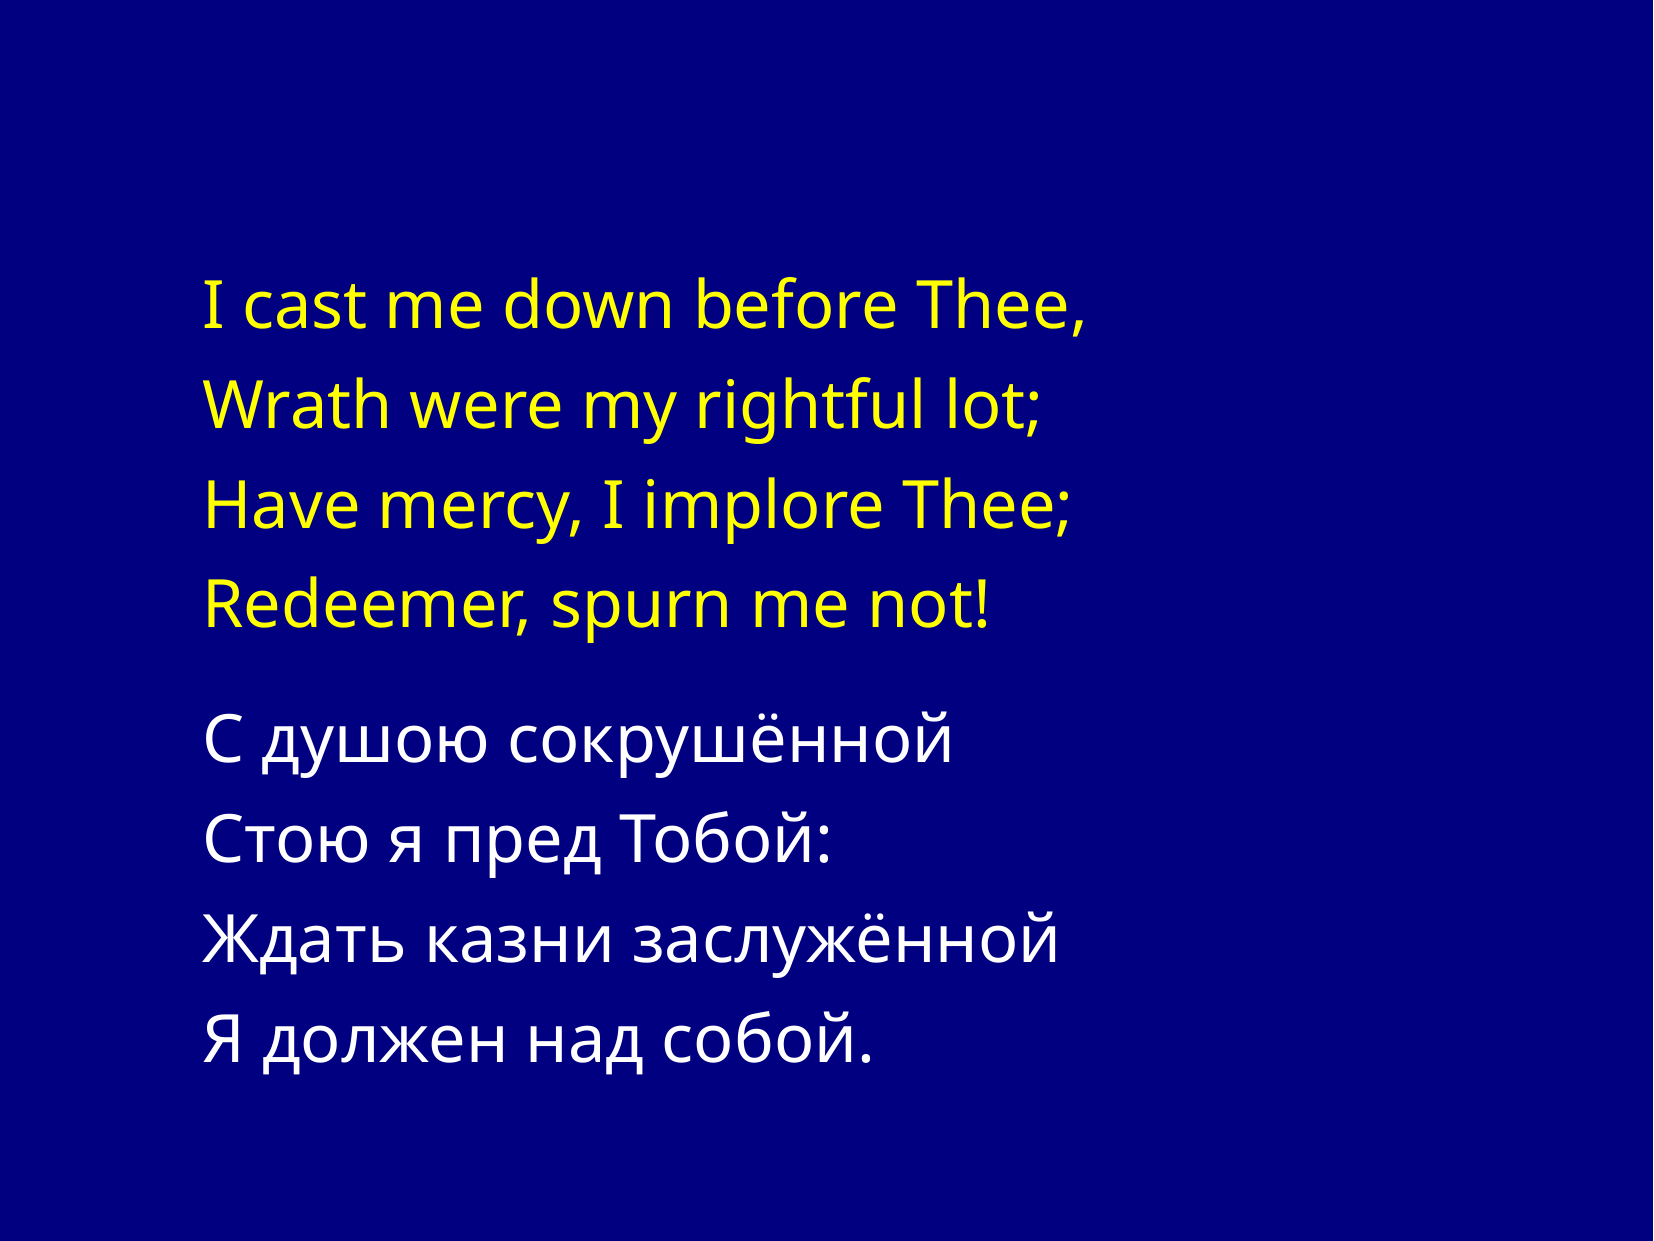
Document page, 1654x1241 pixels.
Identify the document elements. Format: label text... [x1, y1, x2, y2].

text_box С душою сокрушённой Стою я пред Тобой: Ждать казни заслужённой Я должен над собой. [75, 675, 1576, 1163]
text_box I cast me down before Thee, Wrath were my rightful lot; Have mercy, I implore Thee; Redeemer, spurn me not! [75, 150, 1576, 638]
